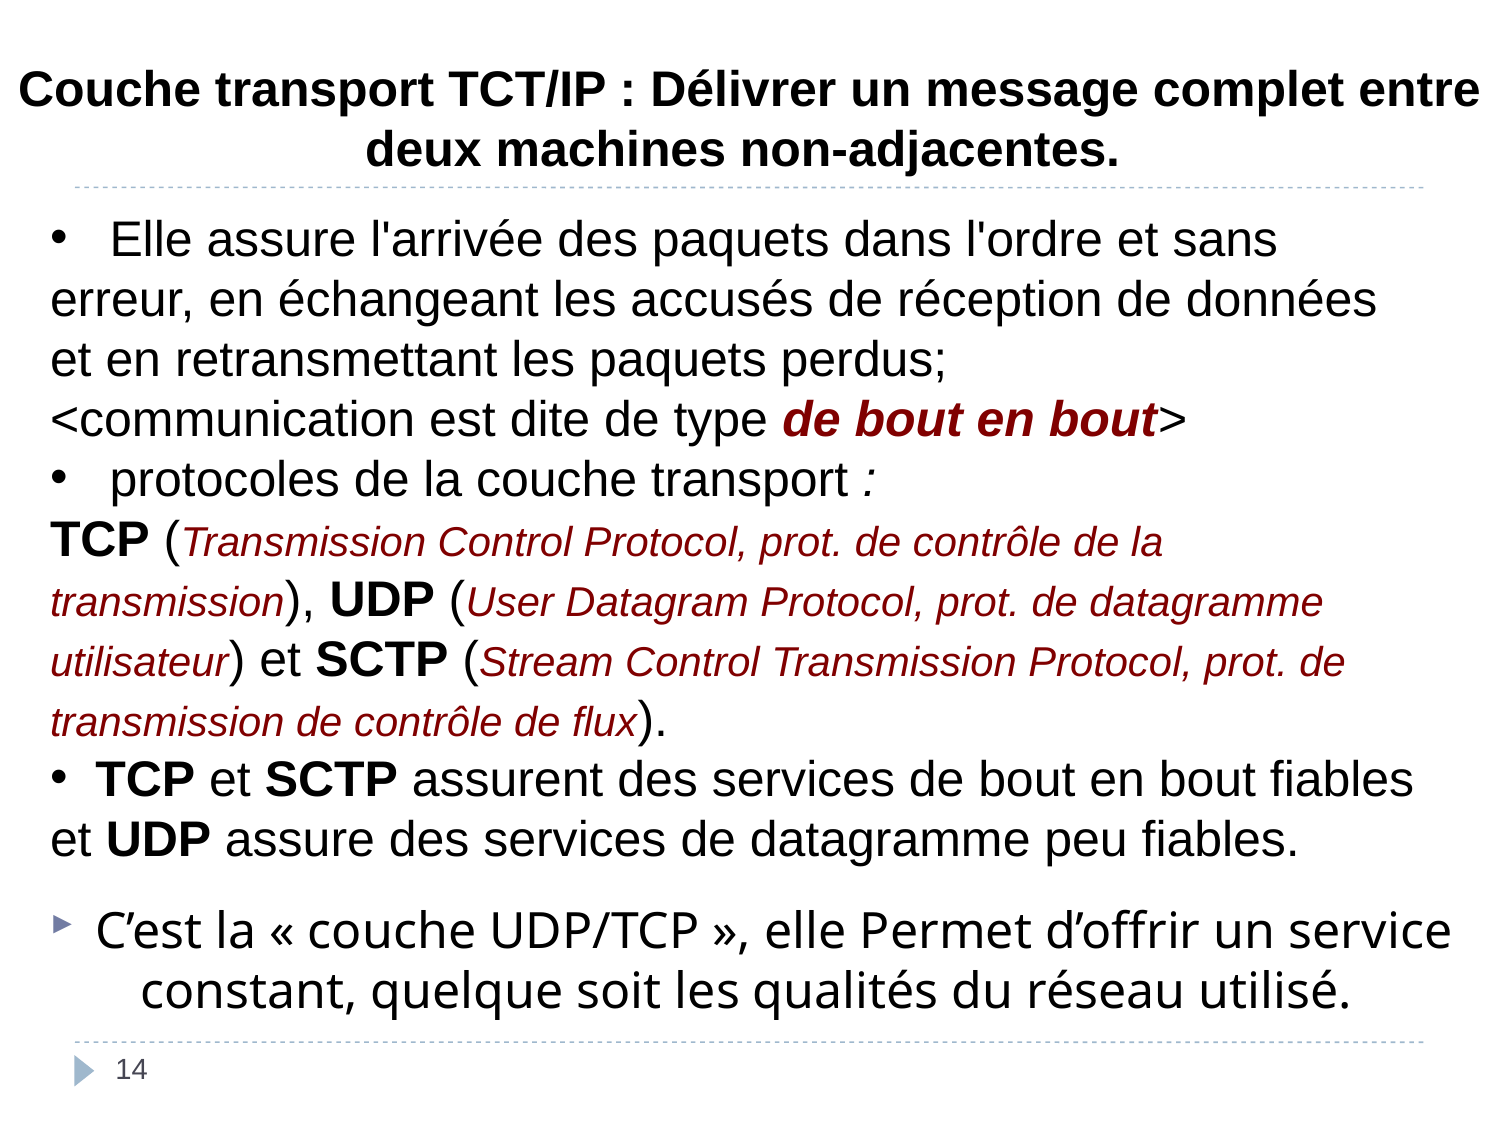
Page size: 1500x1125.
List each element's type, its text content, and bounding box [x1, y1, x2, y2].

text_box Elle assure l'arrivée des paquets dans l'ordre et sans erreur, en échangeant les accusés de réception de données et en retransmettant les paquets perdus; <communication est dite de type de bout en bout> protocoles de la couche transport : TCP (Transmission Control Protocol, prot. de contrôle de la transmission), UDP (User Datagram Protocol, prot. de datagramme utilisateur) et SCTP (Stream Control Transmission Protocol, prot. de transmission de contrôle de flux). TCP et SCTP assurent des services de bout en bout fiables et UDP assure des services de datagramme peu fiables. [35, 199, 1441, 874]
text_box 14 [100, 1042, 426, 1103]
list C’est la « couche UDP/TCP », elle Permet d’offrir un service constant, quelque soit les qualités du réseau utilisé. [35, 890, 1477, 1032]
text_box Couche transport TCT/IP : Délivrer un message complet entre deux machines non-adjacentes. [0, 45, 1500, 188]
